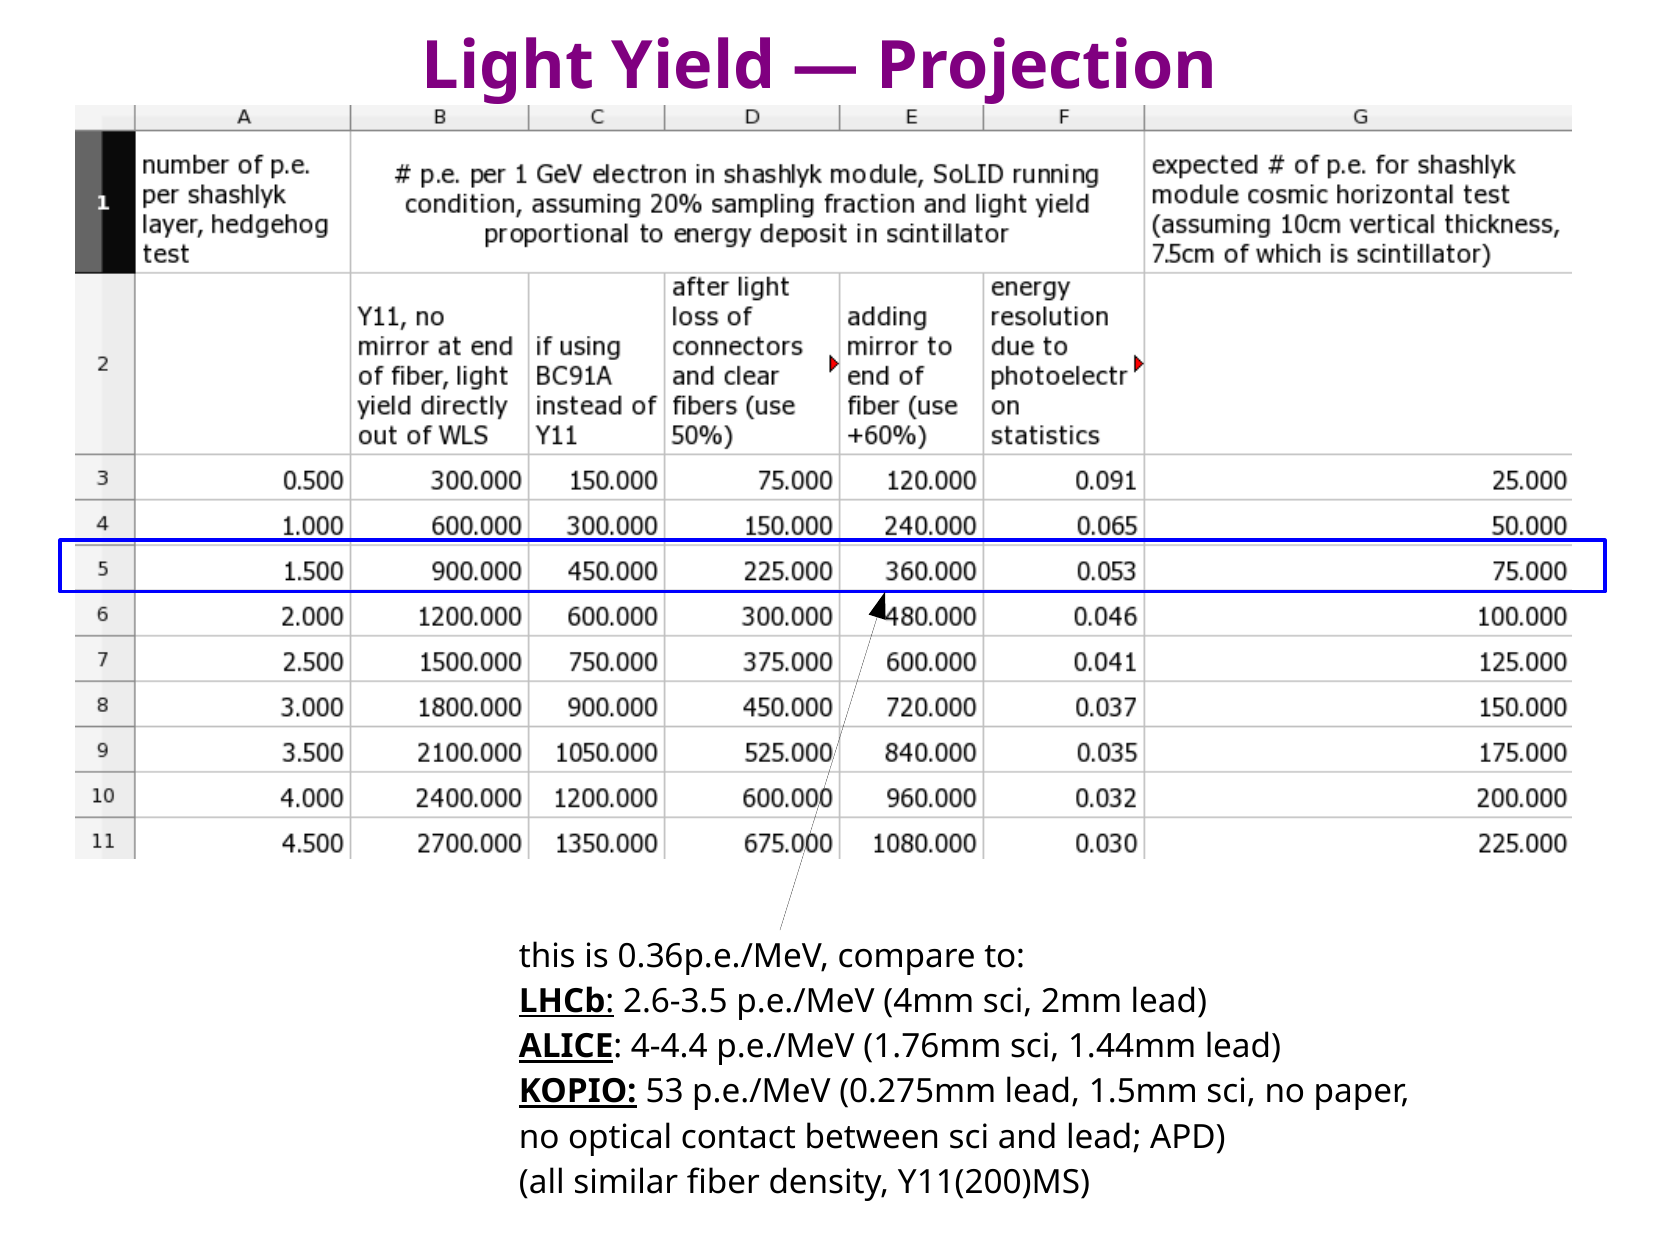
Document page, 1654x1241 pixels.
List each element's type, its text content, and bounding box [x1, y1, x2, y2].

picture [75, 105, 1572, 538]
picture [803, 593, 1572, 859]
text_box this is 0.36p.e./MeV, compare to: LHCb: 2.6-3.5 p.e./MeV (4mm sci, 2mm lead) ALICE: 4-4.4 p.e./MeV (1.76mm sci, 1.44mm lead) KOPIO: 53 p.e./MeV (0.275mm lead, 1.5mm sci, no paper, no optical contact between sci and lead; APD) (all similar fiber density, Y11(200)MS) [504, 924, 1441, 1218]
picture [75, 542, 1572, 590]
picture [75, 593, 883, 859]
title Light Yield ― Projection [4, 15, 1636, 106]
